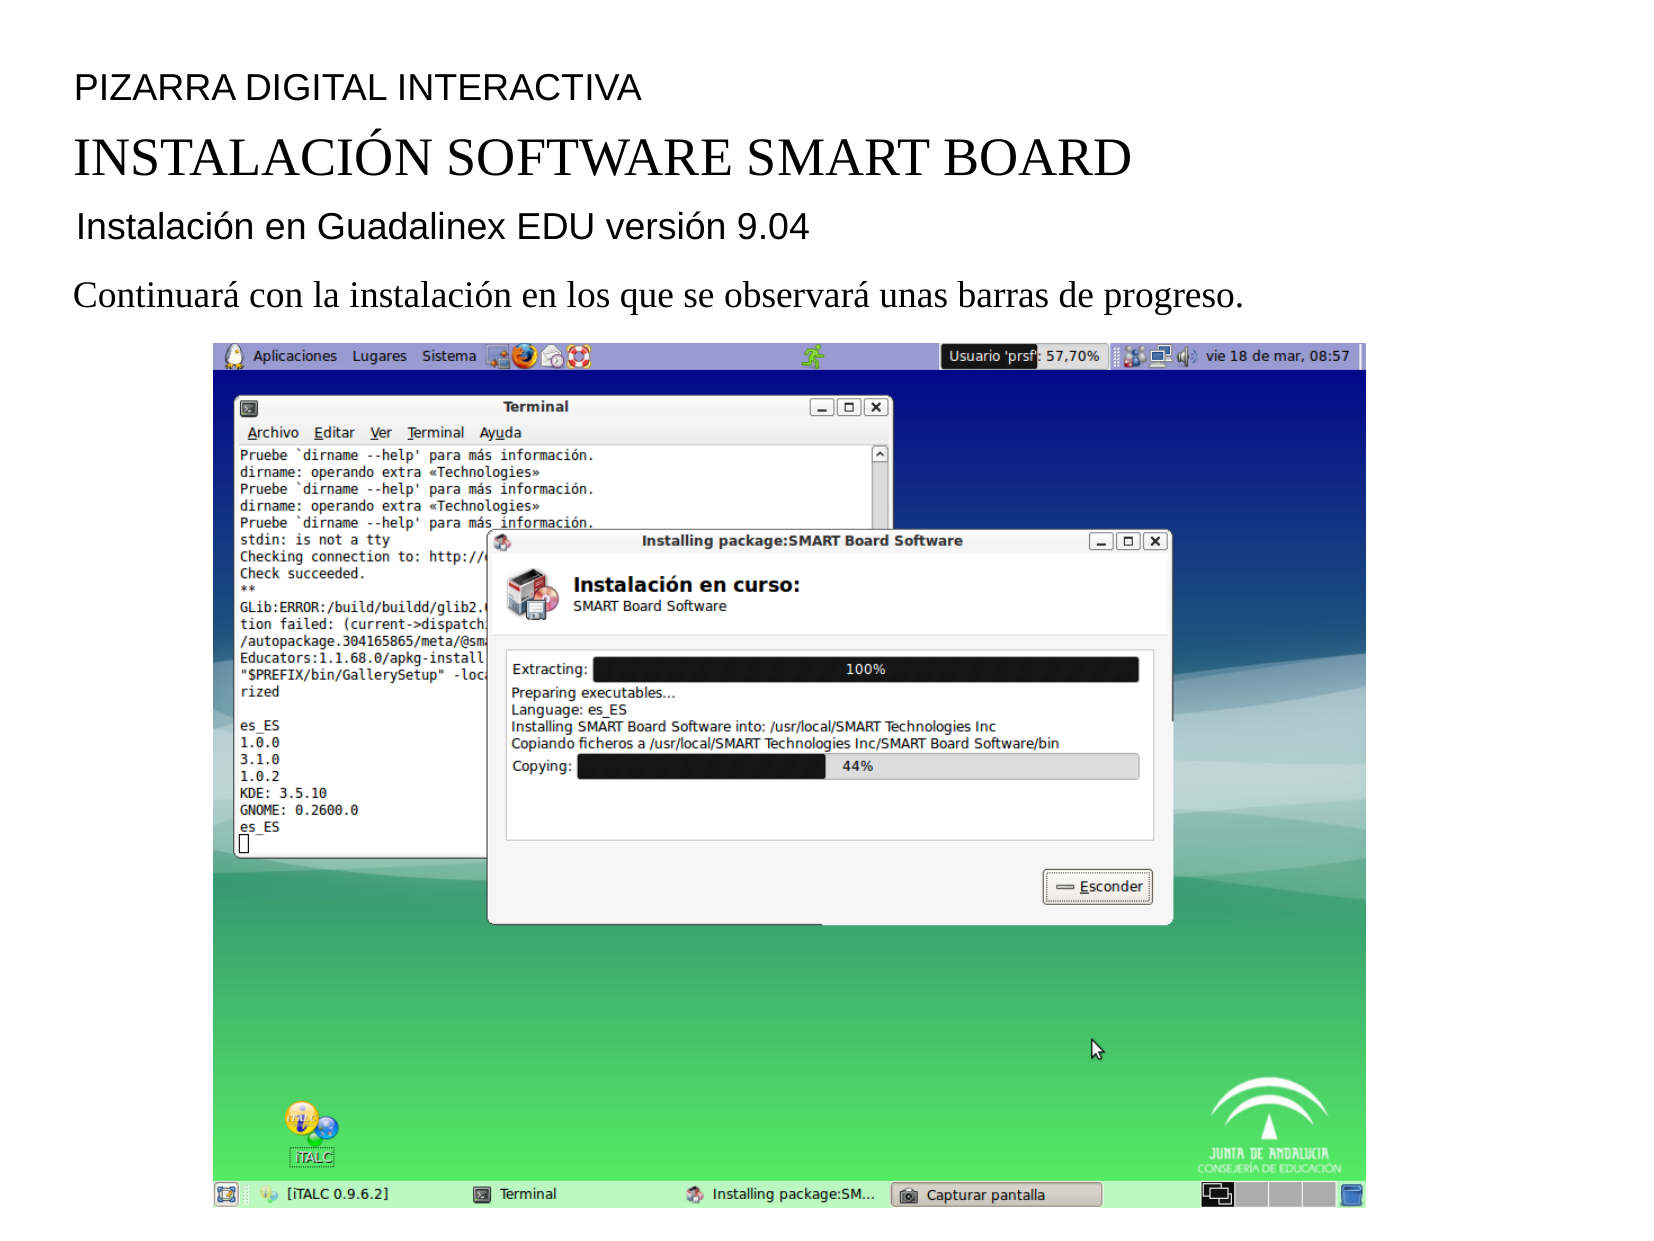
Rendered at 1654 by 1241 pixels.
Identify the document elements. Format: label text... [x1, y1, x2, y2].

picture [213, 343, 1366, 1208]
text_box PIZARRA DIGITAL INTERACTIVA [59, 59, 1566, 116]
text_box Instalación en Guadalinex EDU versión 9.04 [61, 197, 1516, 255]
text_box Continuará con la instalación en los que se observará unas barras de progreso. [58, 266, 1570, 323]
text_box INSTALACIÓN SOFTWARE SMART BOARD [58, 119, 1576, 195]
